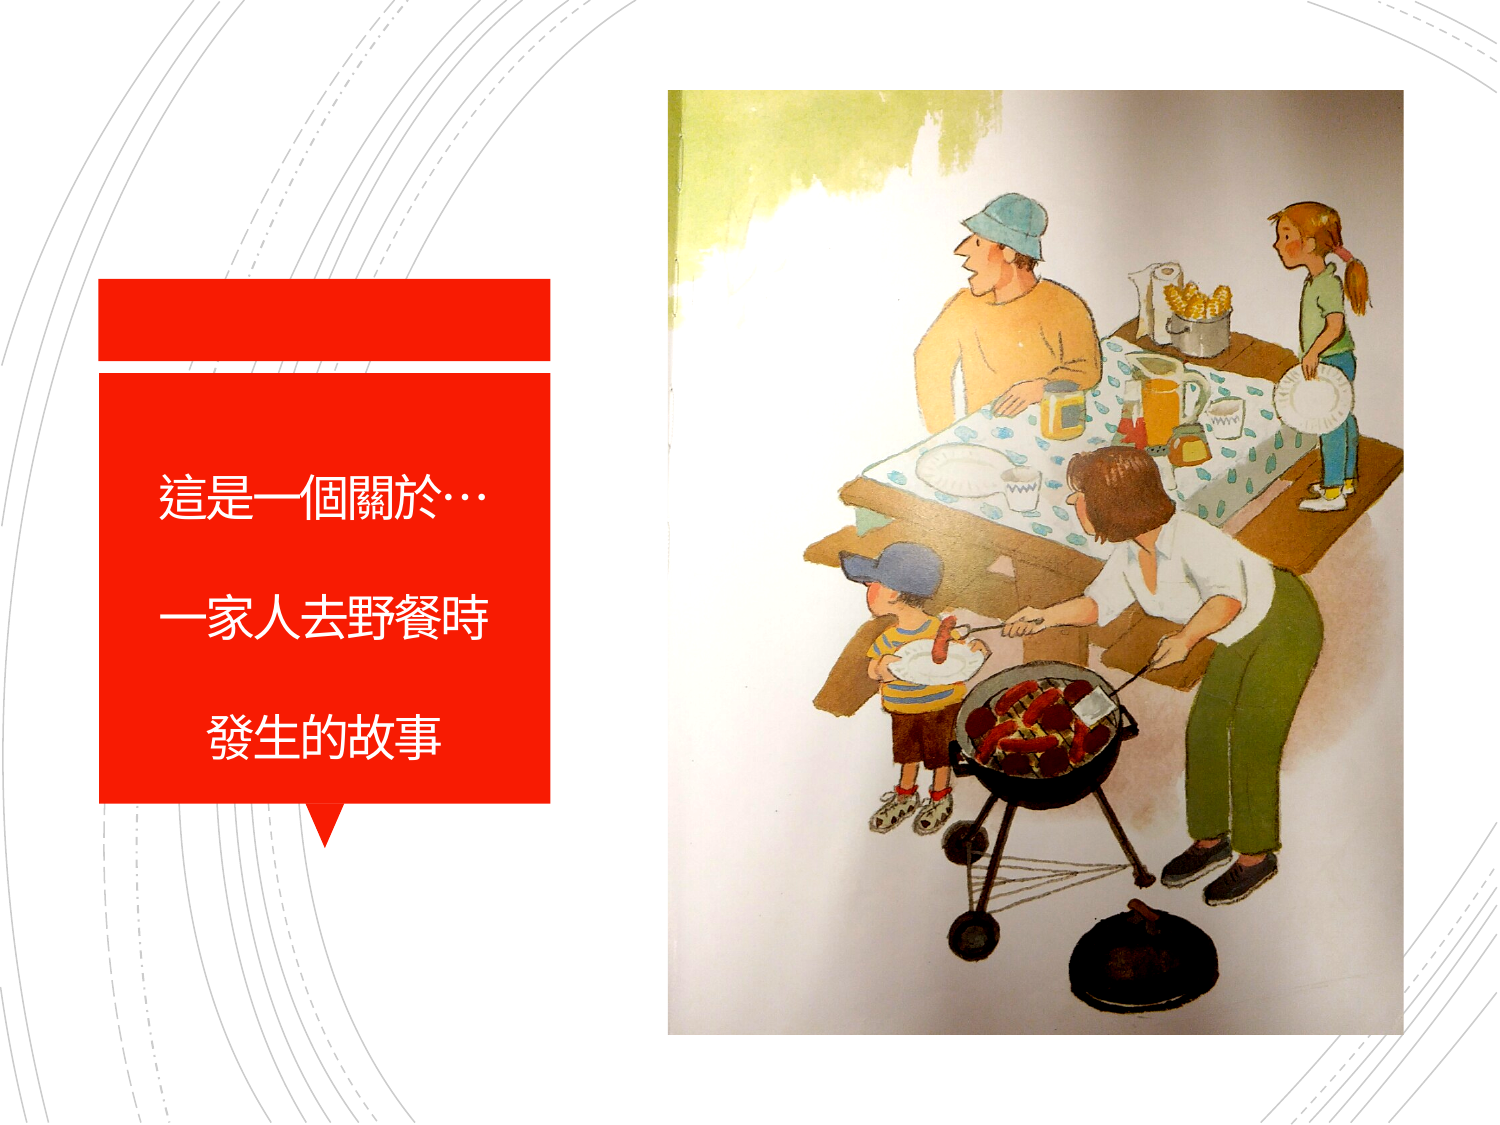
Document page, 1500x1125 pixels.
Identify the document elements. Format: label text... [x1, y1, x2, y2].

title 這是一個關於… 一家人去野餐時 發生的故事 [109, 385, 540, 789]
picture [667, 90, 1404, 1035]
